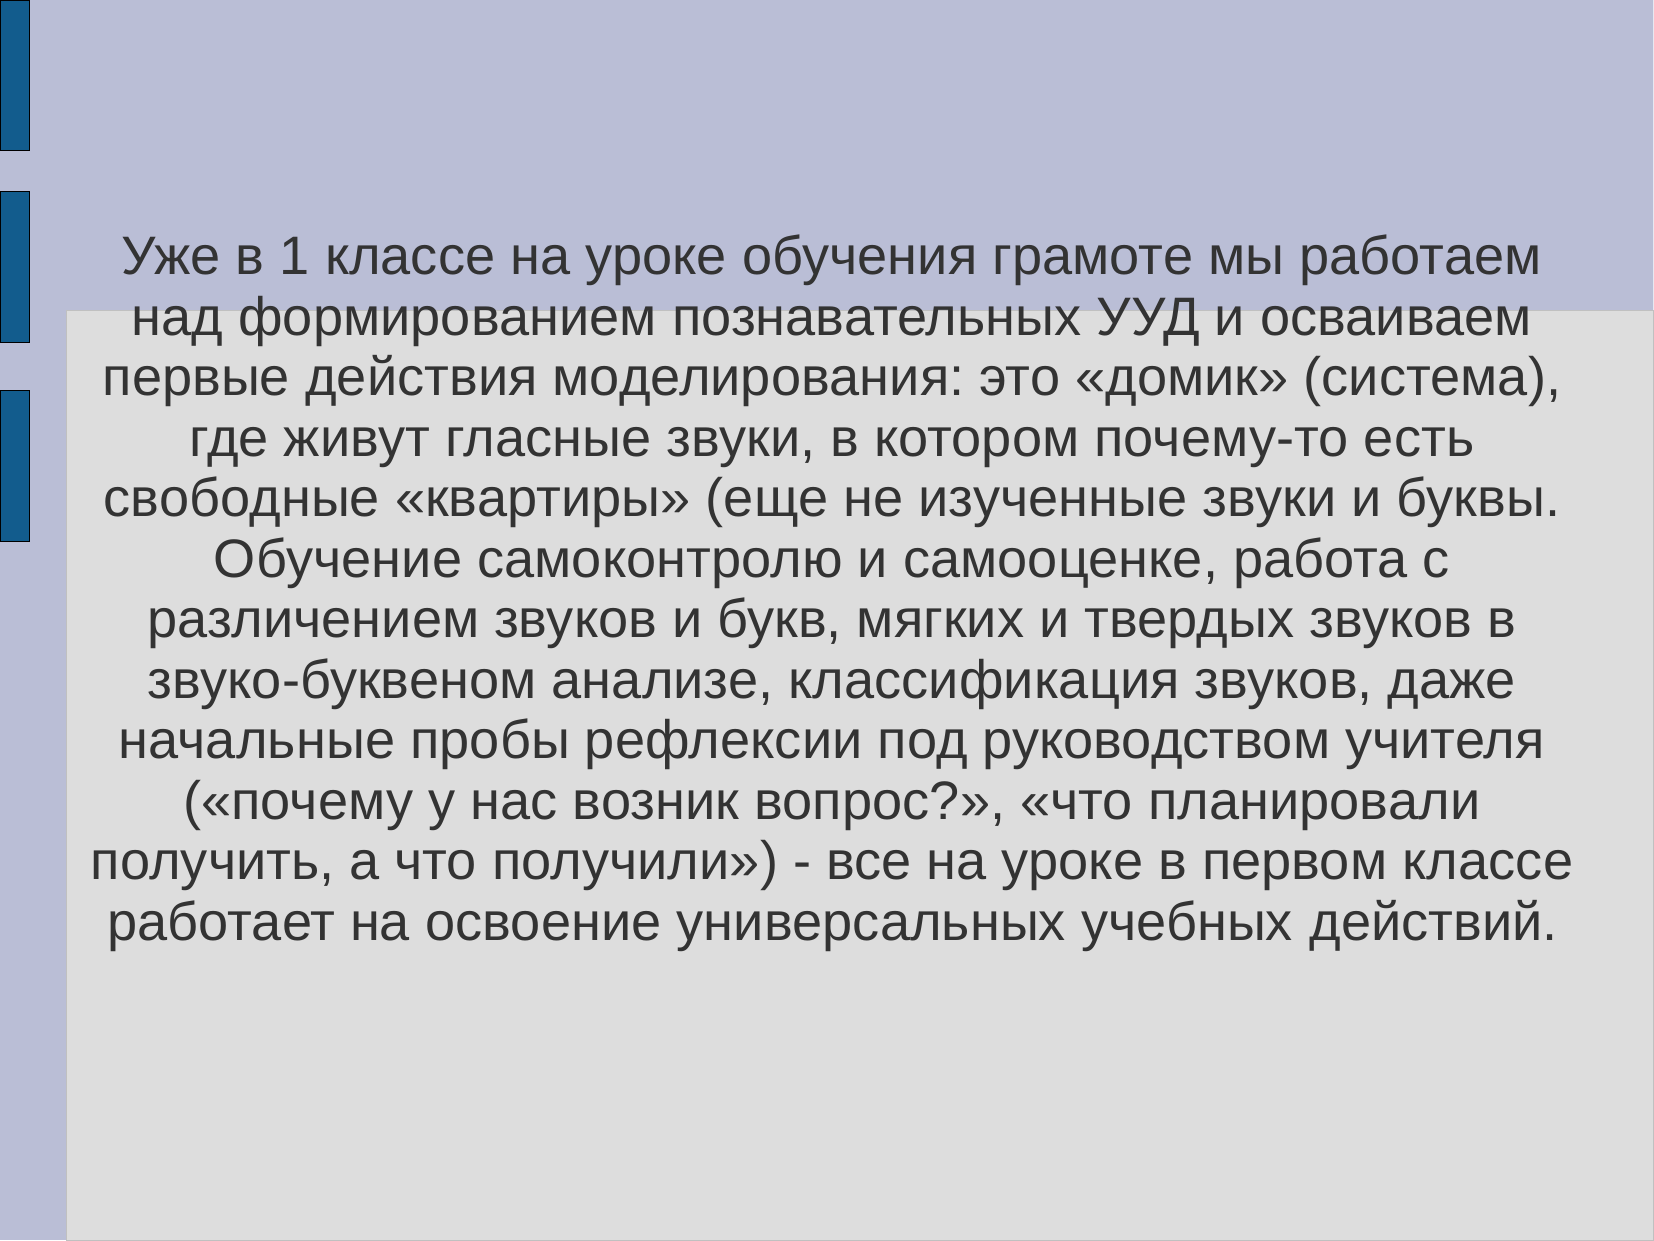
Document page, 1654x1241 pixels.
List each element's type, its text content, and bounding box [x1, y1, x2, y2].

subtitle Уже в 1 классе на уроке обучения грамоте мы работаем над формированием познавательных УУД и осваиваем первые действия моделирования: это «домик» (система), где живут гласные звуки, в котором почему-то есть свободные «квартиры» (еще не изученные звуки и буквы. Обучение самоконтролю и самооценке, работа с различением звуков и букв, мягких и твердых звуков в звуко-буквеном анализе, классификация звуков, даже начальные пробы рефлексии под руководством учителя («почему у нас возник вопрос?», «что планировали получить, а что получили») - все на уроке в первом классе работает на освоение универсальных учебных действий. [88, 59, 1577, 1119]
